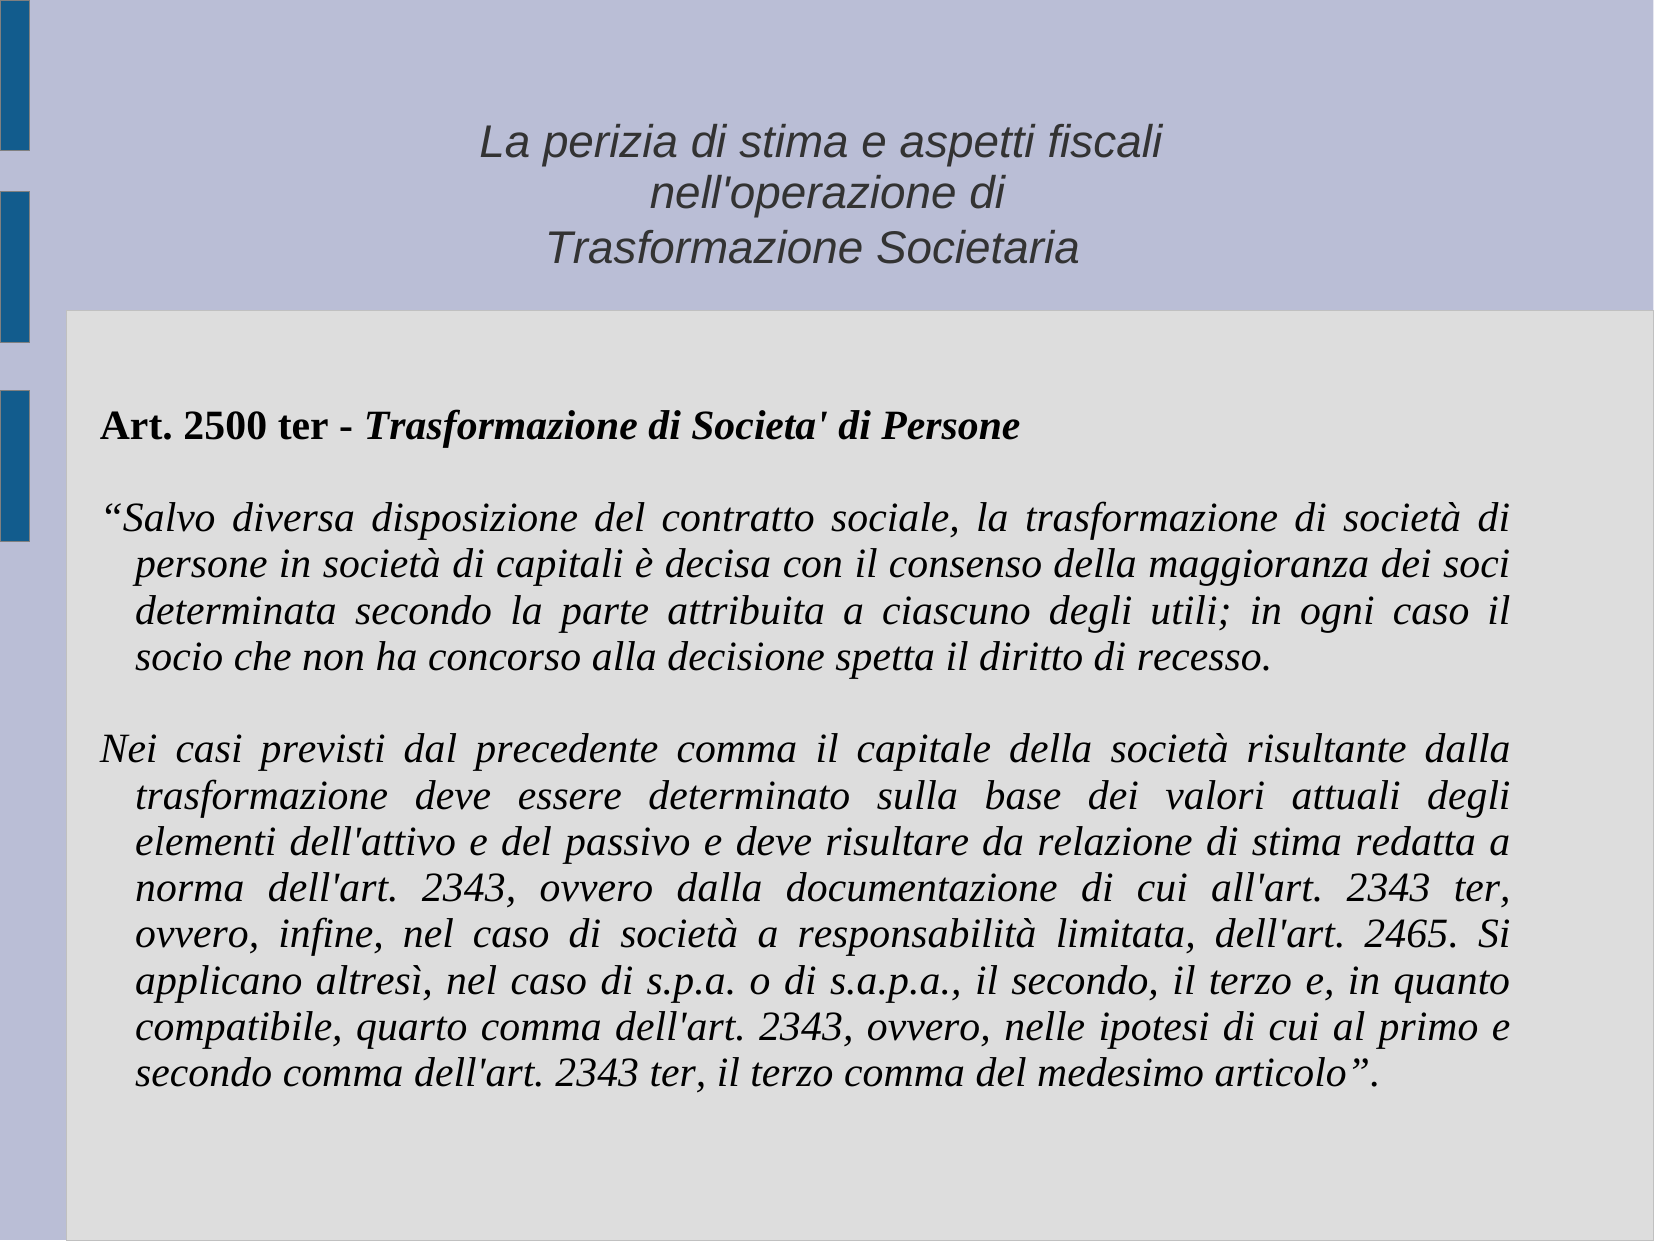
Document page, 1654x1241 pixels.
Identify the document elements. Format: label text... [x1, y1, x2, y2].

subtitle Art. 2500 ter - Trasformazione di Societa' di Persone “Salvo diversa disposizione del contratto sociale, la trasformazione di società di persone in società di capitali è decisa con il consenso della maggioranza dei soci determinata secondo la parte attribuita a ciascuno degli utili; in ogni caso il socio che non ha concorso alla decisione spetta il diritto di recesso. Nei casi previsti dal precedente comma il capitale della società risultante dalla trasformazione deve essere determinato sulla base dei valori attuali degli elementi dell'attivo e del passivo e deve risultare da relazione di stima redatta a norma dell'art. 2343, ovvero dalla documentazione di cui all'art. 2343 ter, ovvero, infine, nel caso di società a responsabilità limitata, dell'art. 2465. Si applicano altresì, nel caso di s.p.a. o di s.a.p.a., il secondo, il terzo e, in quanto compatibile, quarto comma dell'art. 2343, ovvero, nelle ipotesi di cui al primo e secondo comma dell'art. 2343 ter, il terzo comma del medesimo articolo”. [99, 241, 1512, 1241]
title La perizia di stima e aspetti fiscali nell'operazione di Trasformazione Societaria [121, 91, 1534, 299]
